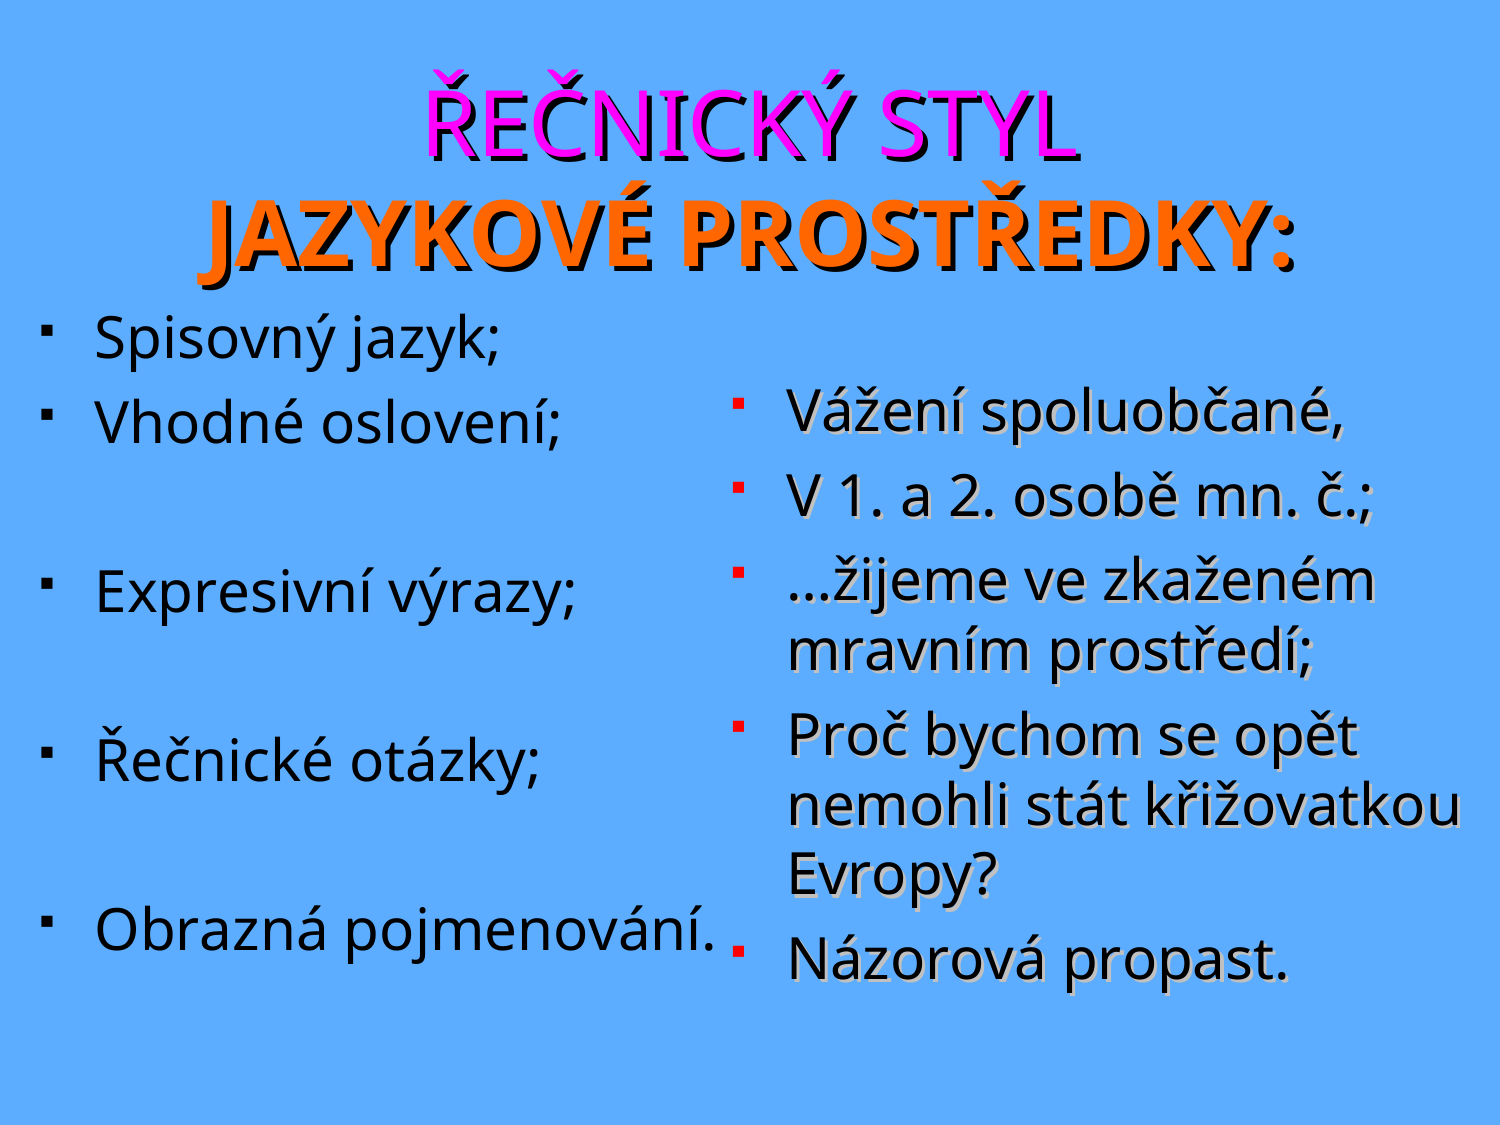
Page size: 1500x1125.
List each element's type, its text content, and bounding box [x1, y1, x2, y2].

title ŘEČNICKÝ STYL JAZYKOVÉ PROSTŘEDKY: [75, 57, 1426, 292]
list Spisovný jazyk; Vhodné oslovení; Expresivní výrazy; Řečnické otázky; Obrazná pojmenování. [23, 292, 738, 1125]
list Vážení spoluobčané, V 1. a 2. osobě mn. č.; …žijeme ve zkaženém mravním prostředí; Proč bychom se opět nemohli stát křižovatkou Evropy? Názorová propast. [714, 281, 1500, 1001]
